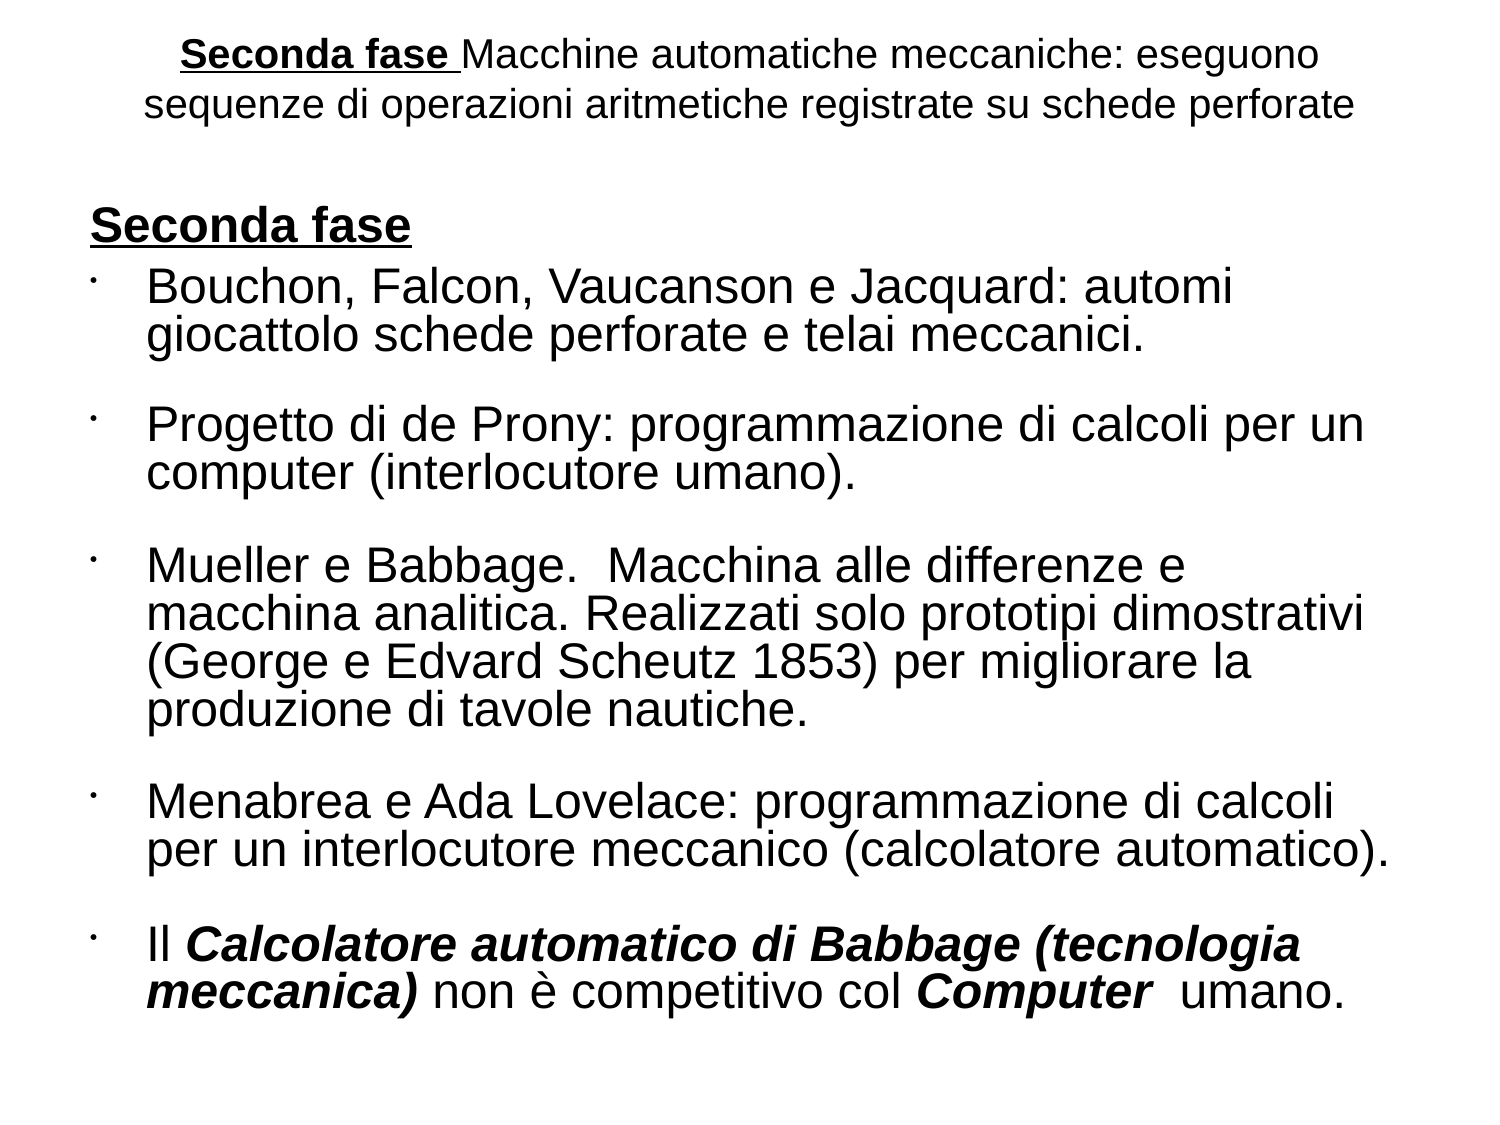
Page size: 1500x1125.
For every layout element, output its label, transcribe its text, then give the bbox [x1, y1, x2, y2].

title Seconda fase Macchine automatiche meccaniche: eseguono sequenze di operazioni aritmetiche registrate su schede perforate [75, 19, 1425, 173]
list Seconda fase Bouchon, Falcon, Vaucanson e Jacquard: automi giocattolo schede perforate e telai meccanici. Progetto di de Prony: programmazione di calcoli per un computer (interlocutore umano). Mueller e Babbage. Macchina alle differenze e macchina analitica. Realizzati solo prototipi dimostrativi (George e Edvard Scheutz 1853) per migliorare la produzione di tavole nautiche. Menabrea e Ada Lovelace: programmazione di calcoli per un interlocutore meccanico (calcolatore automatico). Il Calcolatore automatico di Babbage (tecnologia meccanica) non è competitivo col Computer umano. [75, 196, 1425, 1005]
